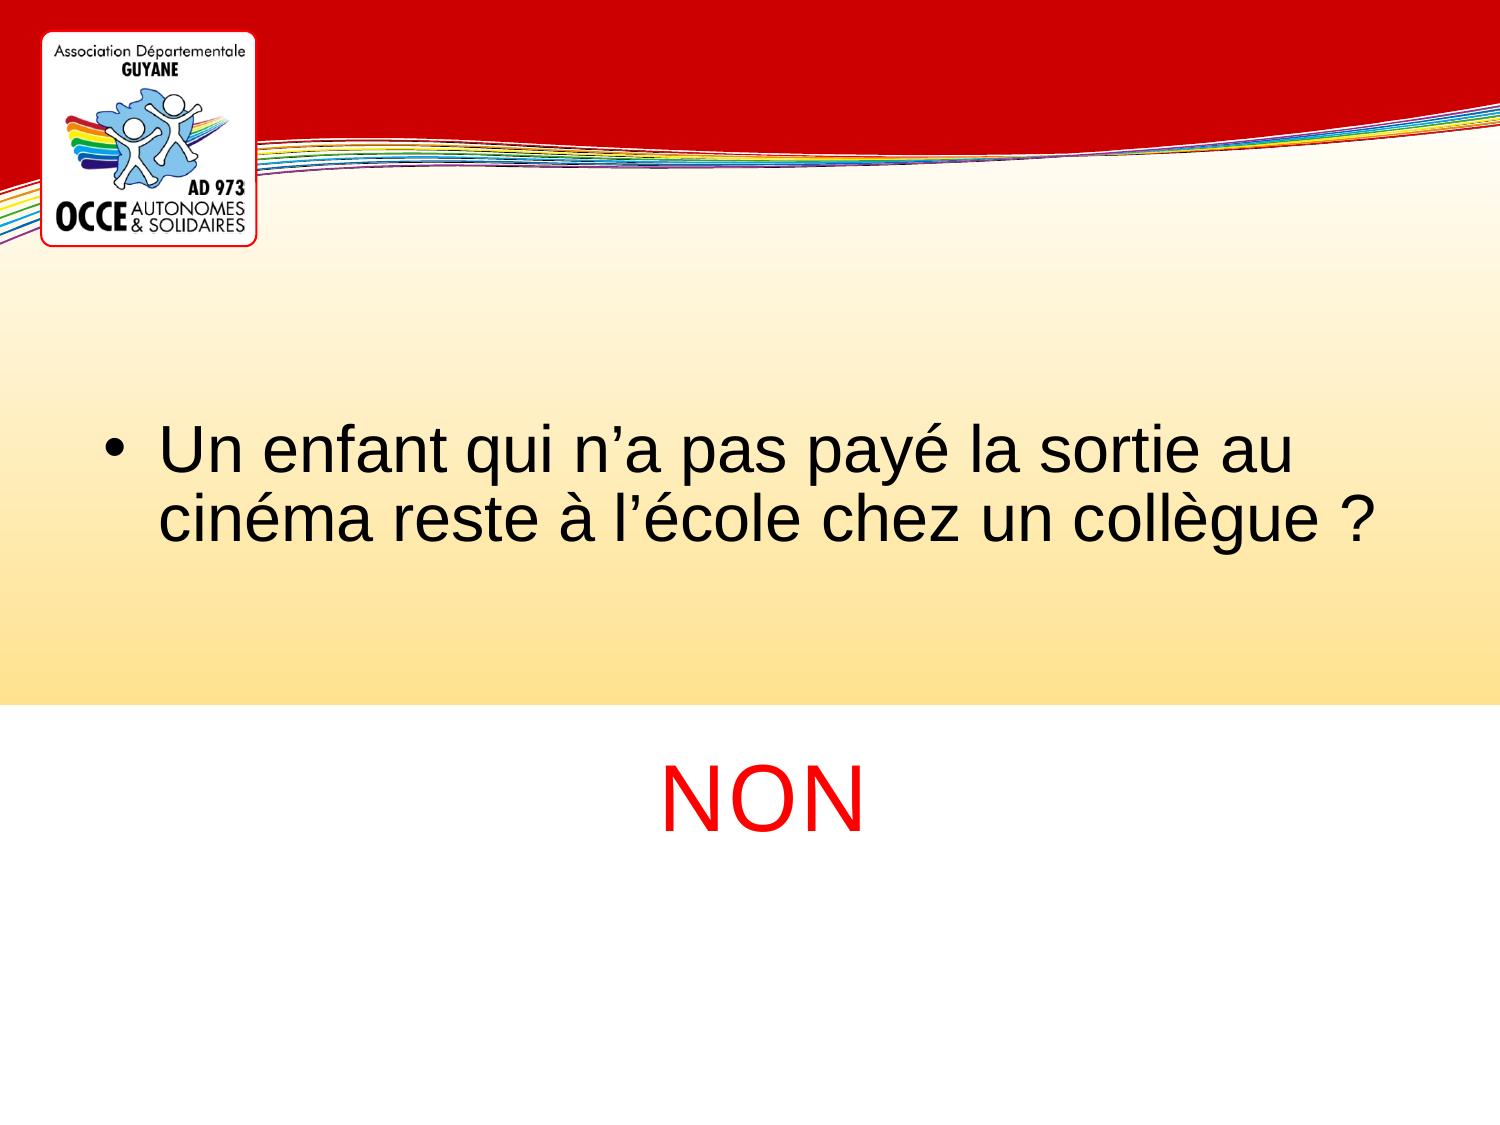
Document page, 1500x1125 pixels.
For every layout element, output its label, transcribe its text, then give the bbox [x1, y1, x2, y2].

picture [54, 44, 245, 234]
list Un enfant qui n’a pas payé la sortie au cinéma reste à l’école chez un collègue ? NON [88, 408, 1439, 941]
